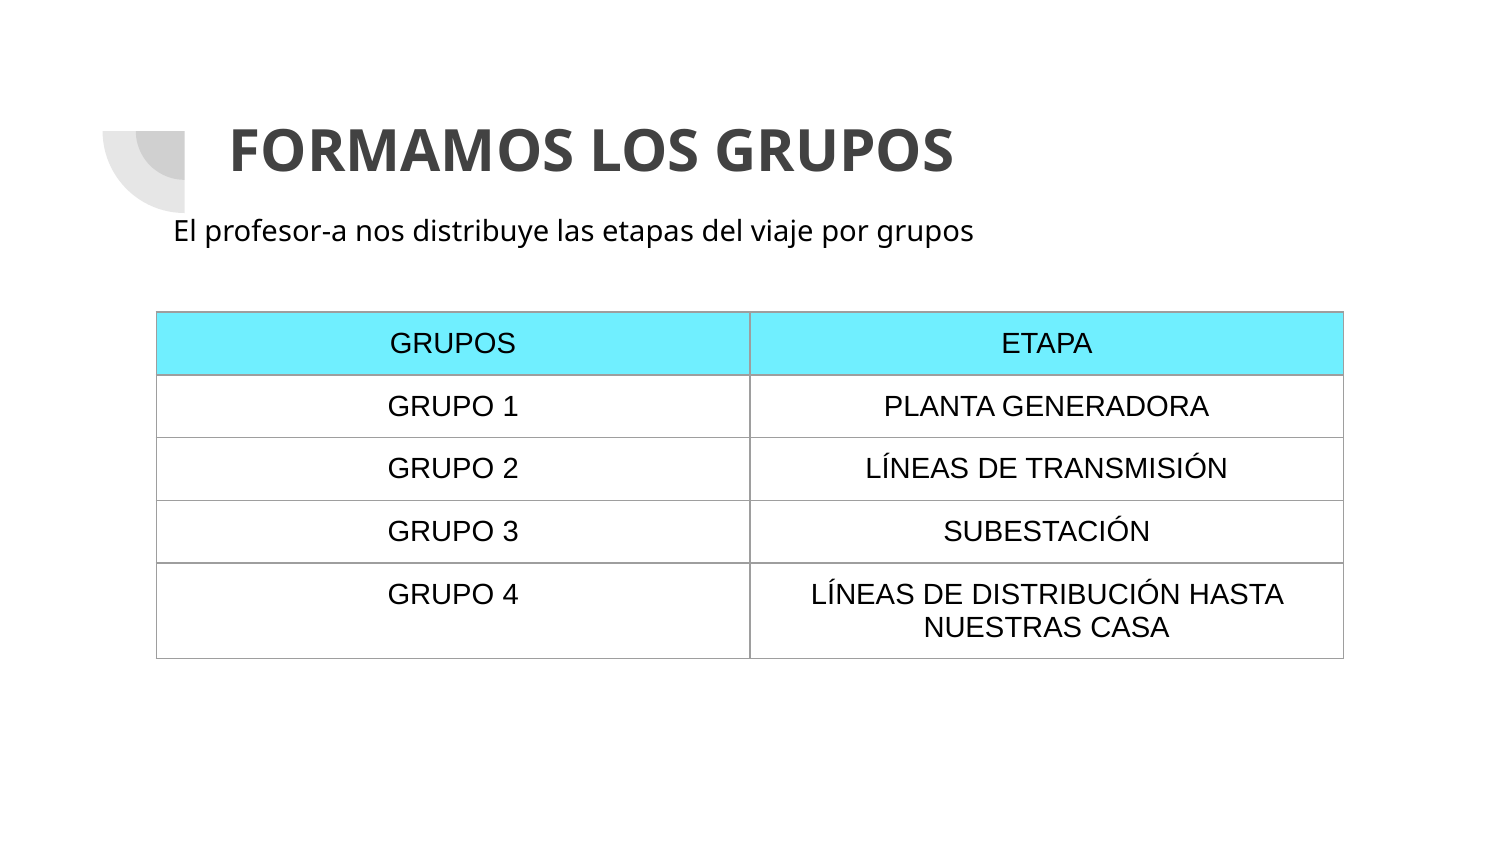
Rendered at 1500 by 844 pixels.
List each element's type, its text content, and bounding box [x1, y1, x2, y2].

table_cell GRUPO 3 [157, 501, 749, 562]
list [105, 384, 1384, 802]
table_cell SUBESTACIÓN [751, 501, 1343, 562]
table_cell GRUPO 2 [157, 438, 749, 500]
table_cell LÍNEAS DE TRANSMISIÓN [751, 438, 1343, 500]
table_cell LÍNEAS DE DISTRIBUCIÓN HASTA NUESTRAS CASA [751, 564, 1343, 658]
title FORMAMOS LOS GRUPOS [213, 98, 1368, 263]
table_cell PLANTA GENERADORA [751, 376, 1343, 437]
table_header ETAPA [751, 313, 1343, 374]
table_cell GRUPO 1 [157, 376, 749, 437]
table_cell GRUPO 4 [157, 564, 749, 658]
table_header GRUPOS [157, 313, 749, 374]
text_box El profesor-a nos distribuye las etapas del viaje por grupos [158, 197, 1289, 280]
